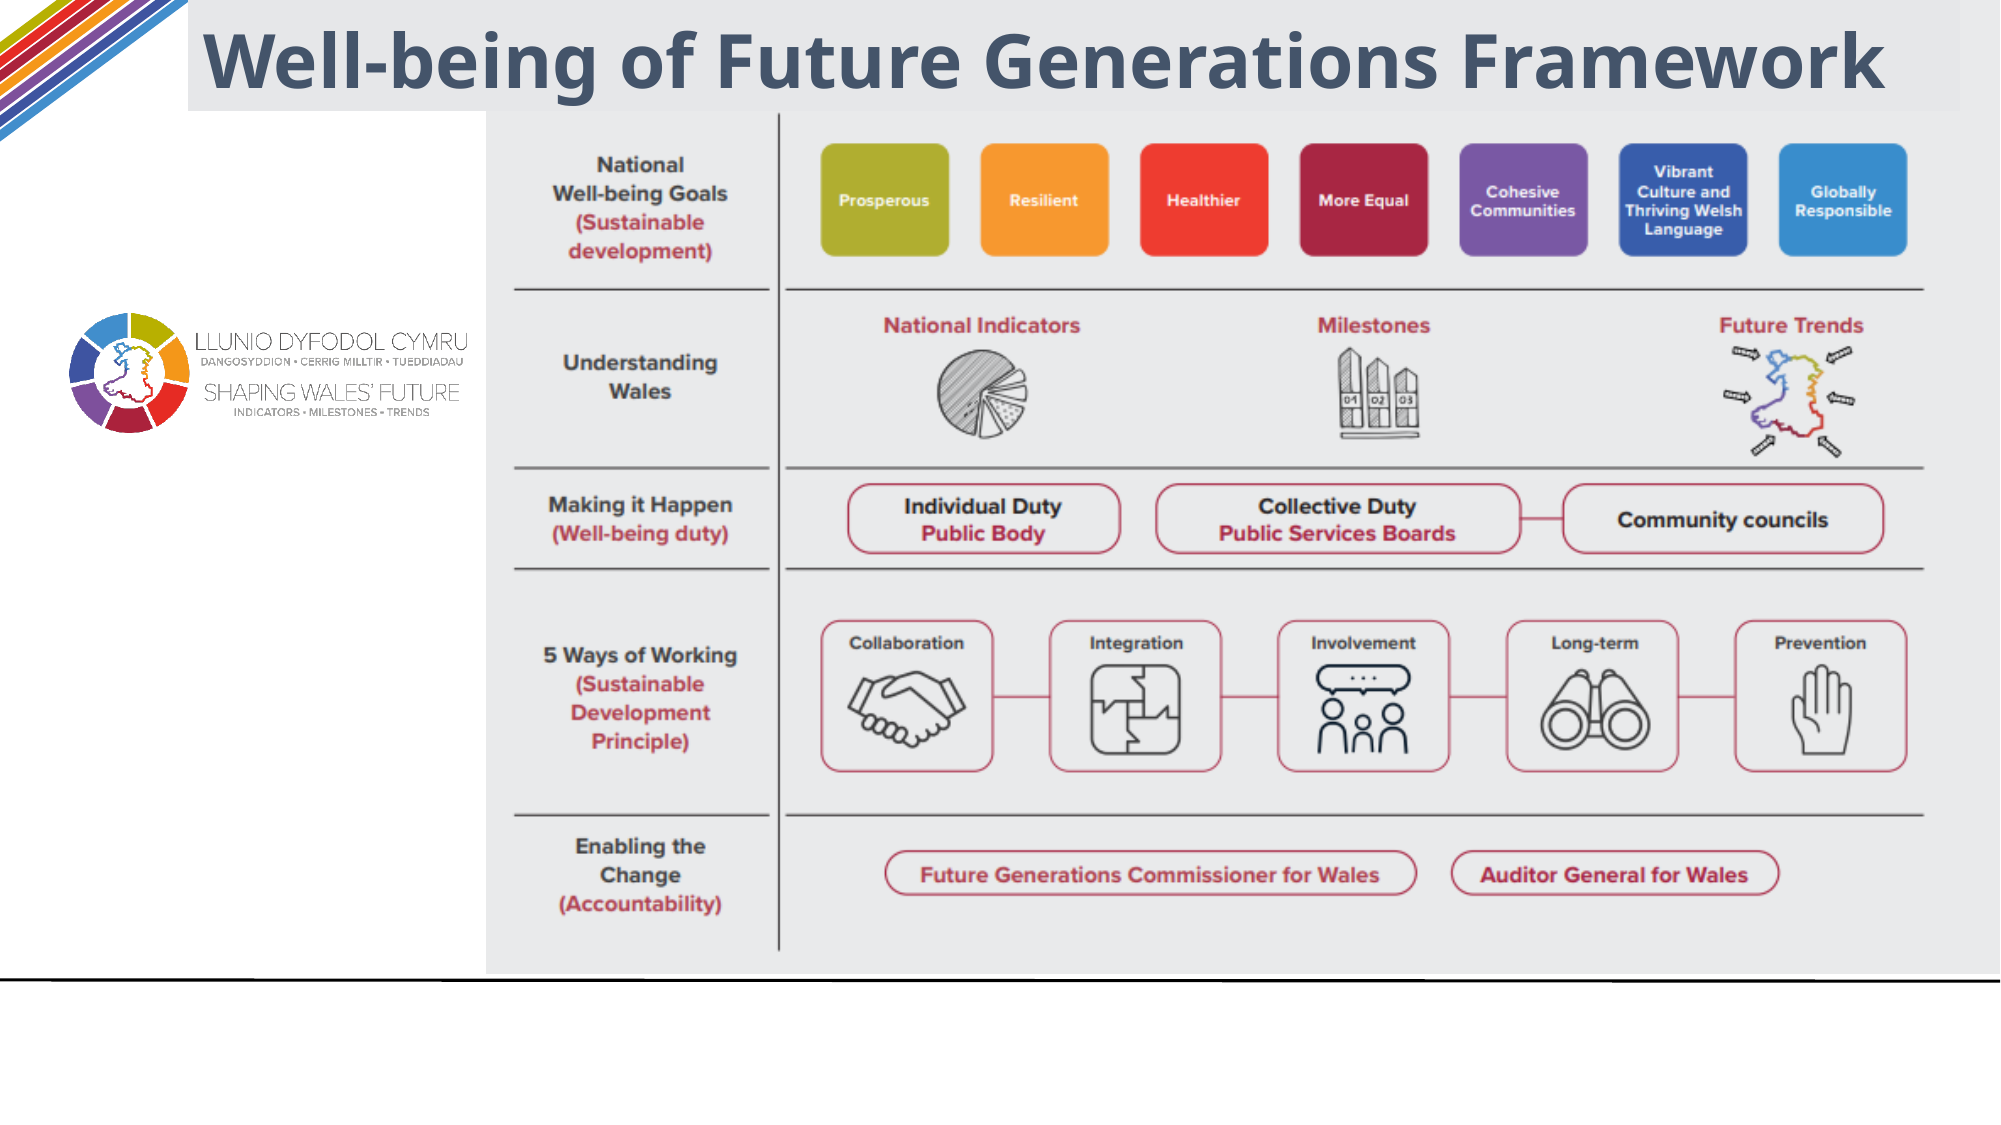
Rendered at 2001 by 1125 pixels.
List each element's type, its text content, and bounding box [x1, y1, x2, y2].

picture [486, 0, 2000, 974]
picture [69, 313, 467, 433]
text_box Well-being of Future Generations Framework [188, 0, 1960, 111]
